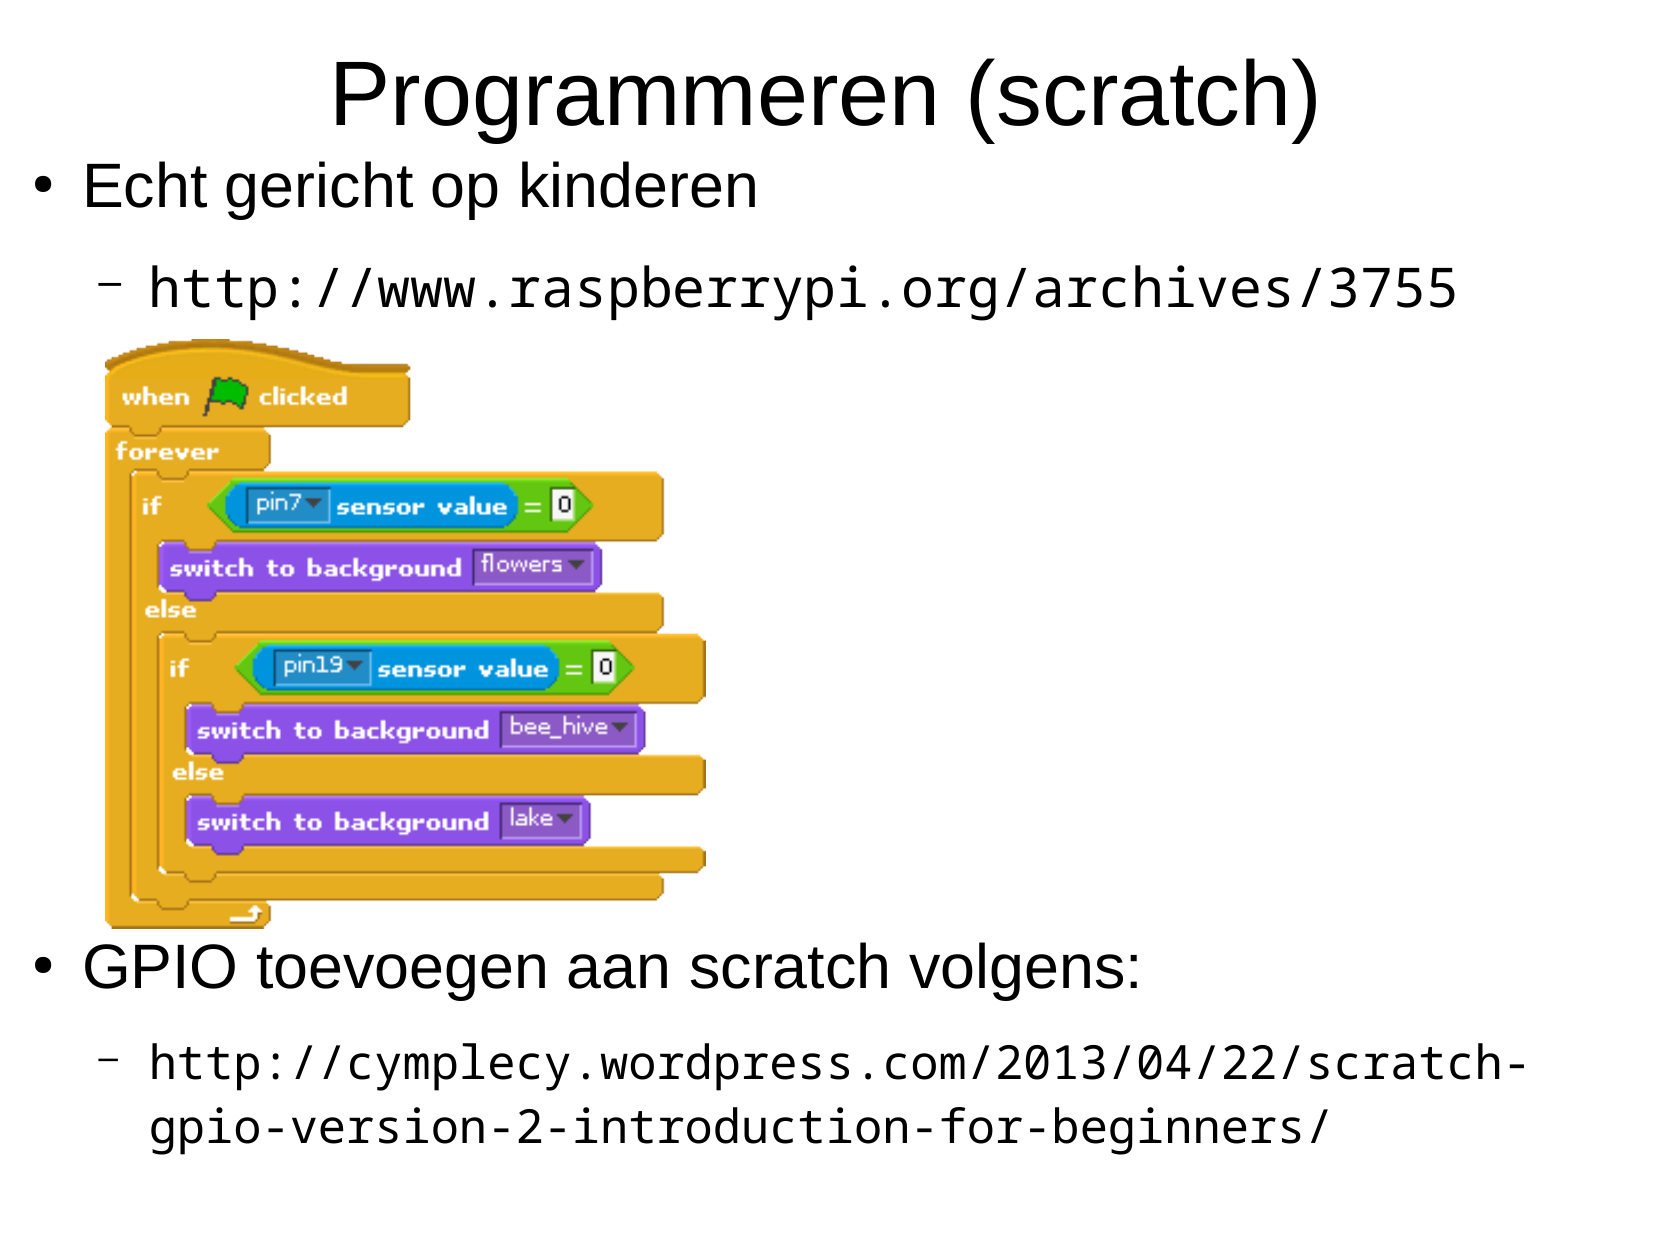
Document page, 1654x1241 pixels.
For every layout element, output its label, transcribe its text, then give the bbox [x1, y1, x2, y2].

list Echt gericht op kinderen http://www.raspberrypi.org/archives/3755 GPIO toevoegen aan scratch volgens: http://cymplecy.wordpress.com/2013/04/22/scratch-gpio-version-2-introduction-for-beginners/ [15, 150, 1556, 1176]
picture [105, 339, 706, 929]
title Programmeren (scratch) [82, 0, 1571, 198]
